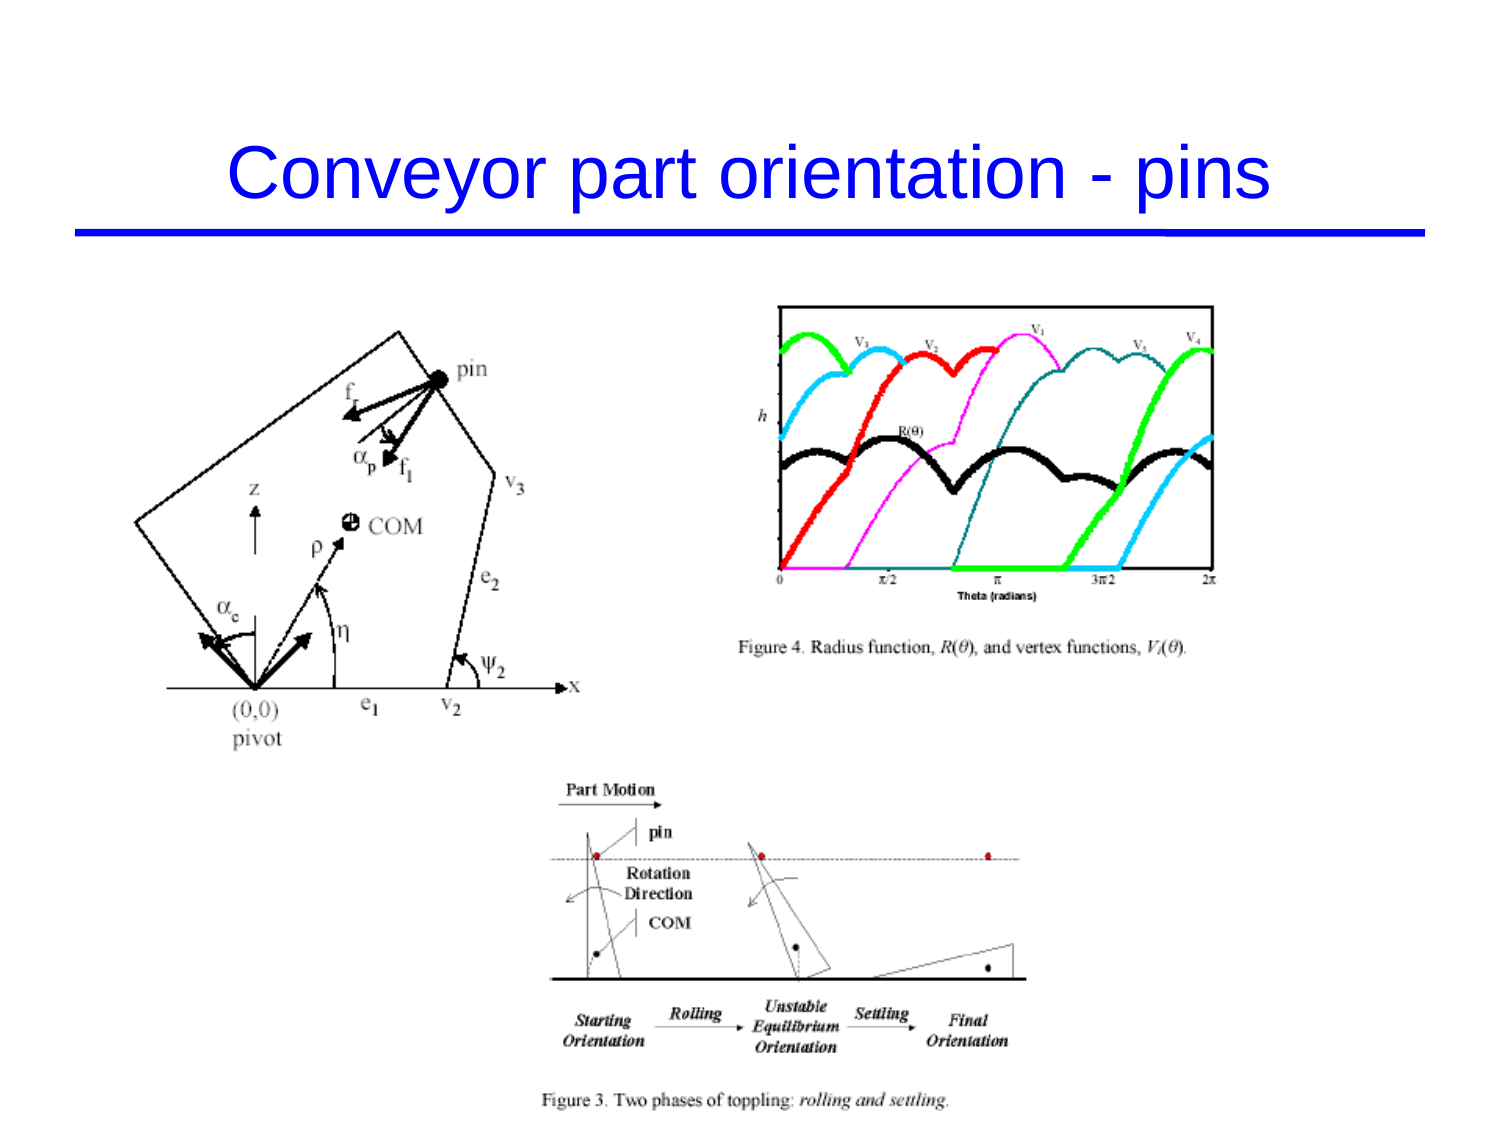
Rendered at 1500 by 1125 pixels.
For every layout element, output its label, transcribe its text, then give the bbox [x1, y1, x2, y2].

title Conveyor part orientation - pins [112, 80, 1388, 257]
picture [537, 765, 1036, 1125]
picture [712, 287, 1233, 672]
picture [112, 287, 601, 763]
